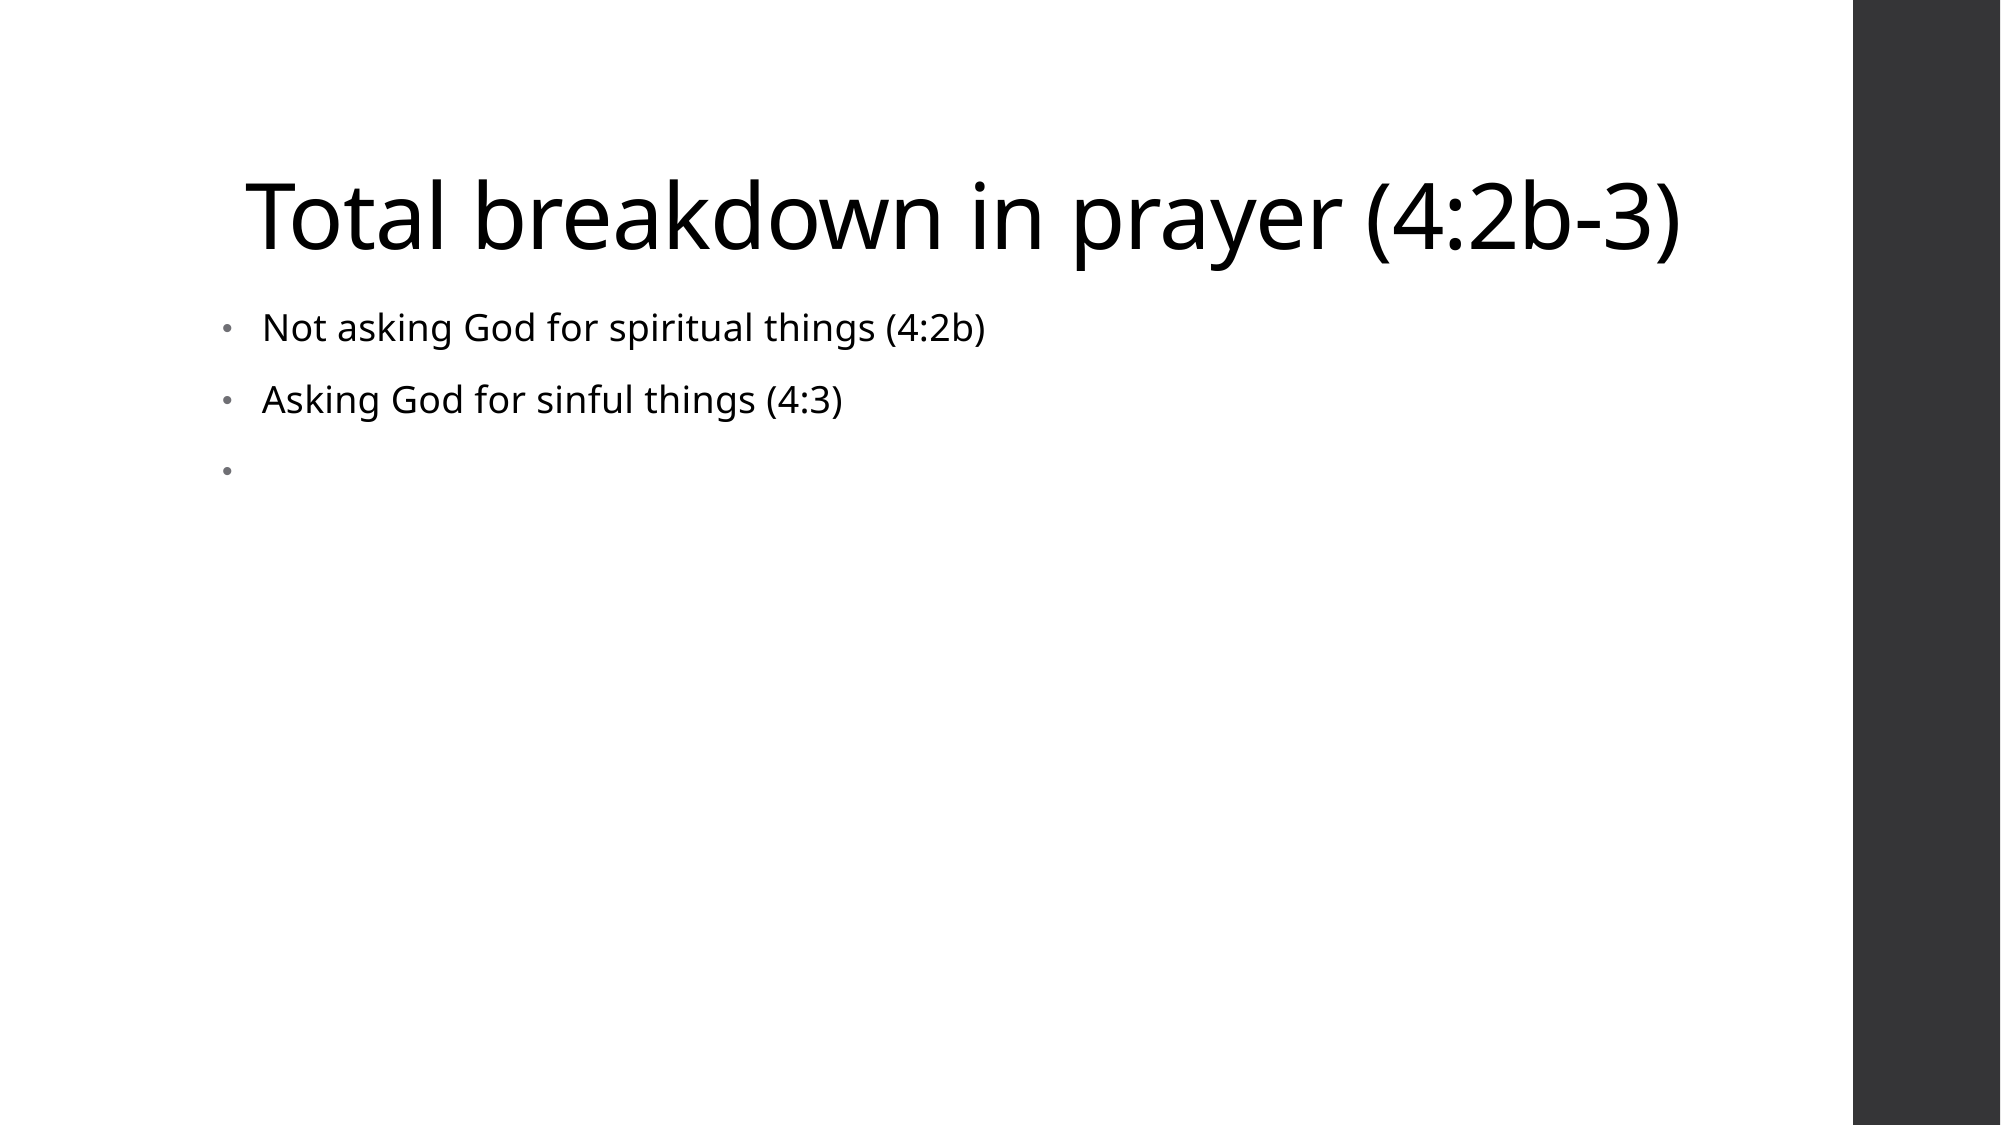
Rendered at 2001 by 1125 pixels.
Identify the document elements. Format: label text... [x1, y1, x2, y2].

title Total breakdown in prayer (4:2b-3) [206, 60, 1797, 278]
list Not asking God for spiritual things (4:2b) Asking God for sinful things (4:3) [206, 299, 1617, 1014]
